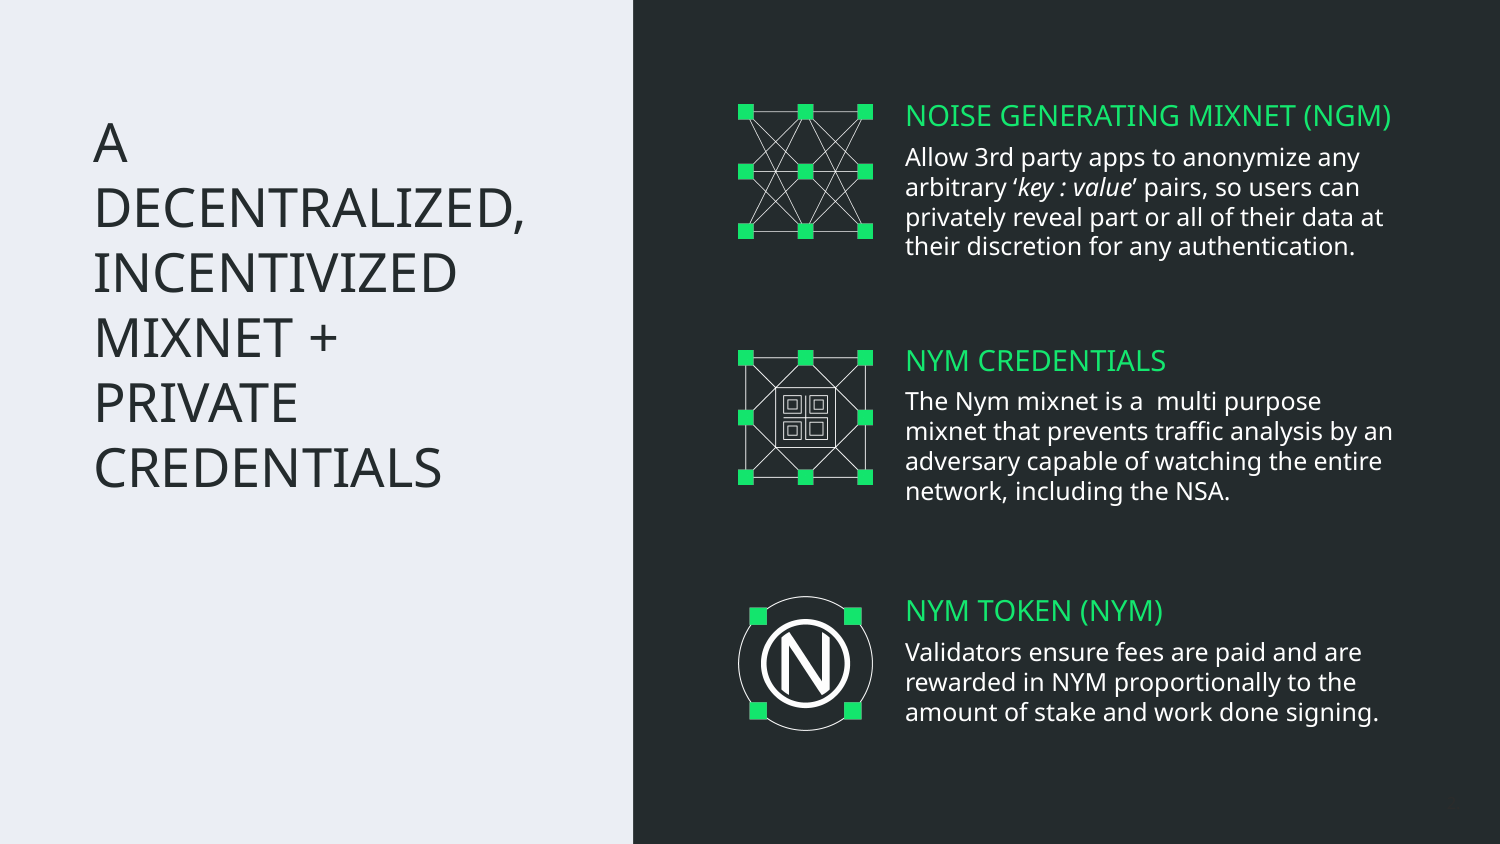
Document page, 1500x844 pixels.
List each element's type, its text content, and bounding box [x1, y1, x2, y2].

text_box NYM TOKEN (NYM) [905, 592, 1294, 628]
picture [738, 596, 873, 731]
picture [738, 104, 873, 239]
text_box The Nym mixnet is a multi purpose mixnet that prevents traffic analysis by an adversary capable of watching the entire network, including the NSA. [904, 385, 1406, 506]
text_box Allow 3rd party apps to anonymize any arbitrary ‘key : value’ pairs, so users can privately reveal part or all of their data at their discretion for any authentication. [904, 141, 1406, 261]
picture [738, 350, 873, 485]
text_box A DECENTRALIZED, INCENTIVIZED MIXNET + PRIVATE CREDENTIALS [93, 108, 532, 457]
text_box [0, 0, 634, 844]
text_box NYM CREDENTIALS [904, 341, 1236, 377]
text_box Validators ensure fees are paid and are rewarded in NYM proportionally to the amount of stake and work done signing. [904, 636, 1406, 727]
text_box NOISE GENERATING MIXNET (NGM) [905, 97, 1438, 133]
